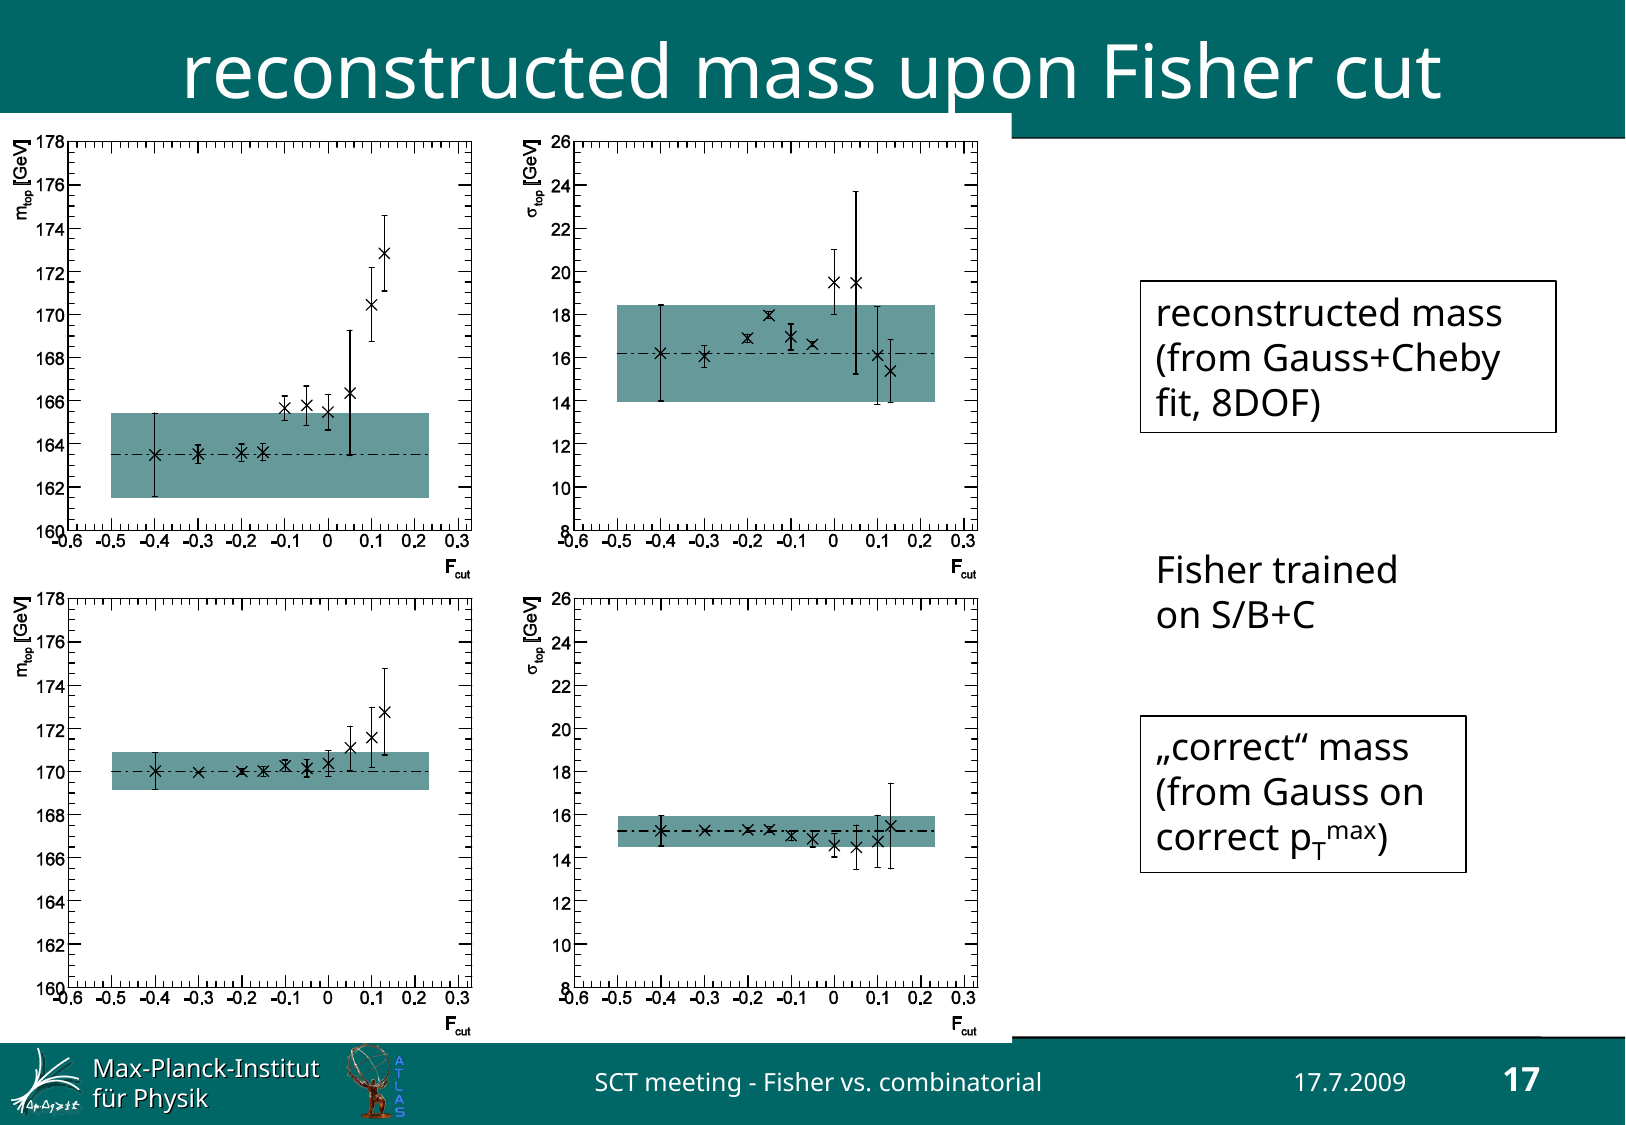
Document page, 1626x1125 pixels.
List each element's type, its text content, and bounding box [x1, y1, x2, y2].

text_box 21 [1487, 1037, 1625, 1125]
text_box Fisher trained on S/B+C [1140, 539, 1447, 646]
picture [0, 113, 1013, 1043]
text_box „correct“ mass (from Gauss on correct pTmax) [1140, 715, 1467, 868]
text_box 17.7.2009 [1213, 1037, 1487, 1125]
text_box reconstructed mass (from Gauss+Cheby fit, 8DOF) [1140, 281, 1557, 433]
text_box SCT meeting - Fisher vs. combinatorial [425, 1037, 1213, 1125]
title reconstructed mass upon Fisher cut [0, 0, 1625, 138]
